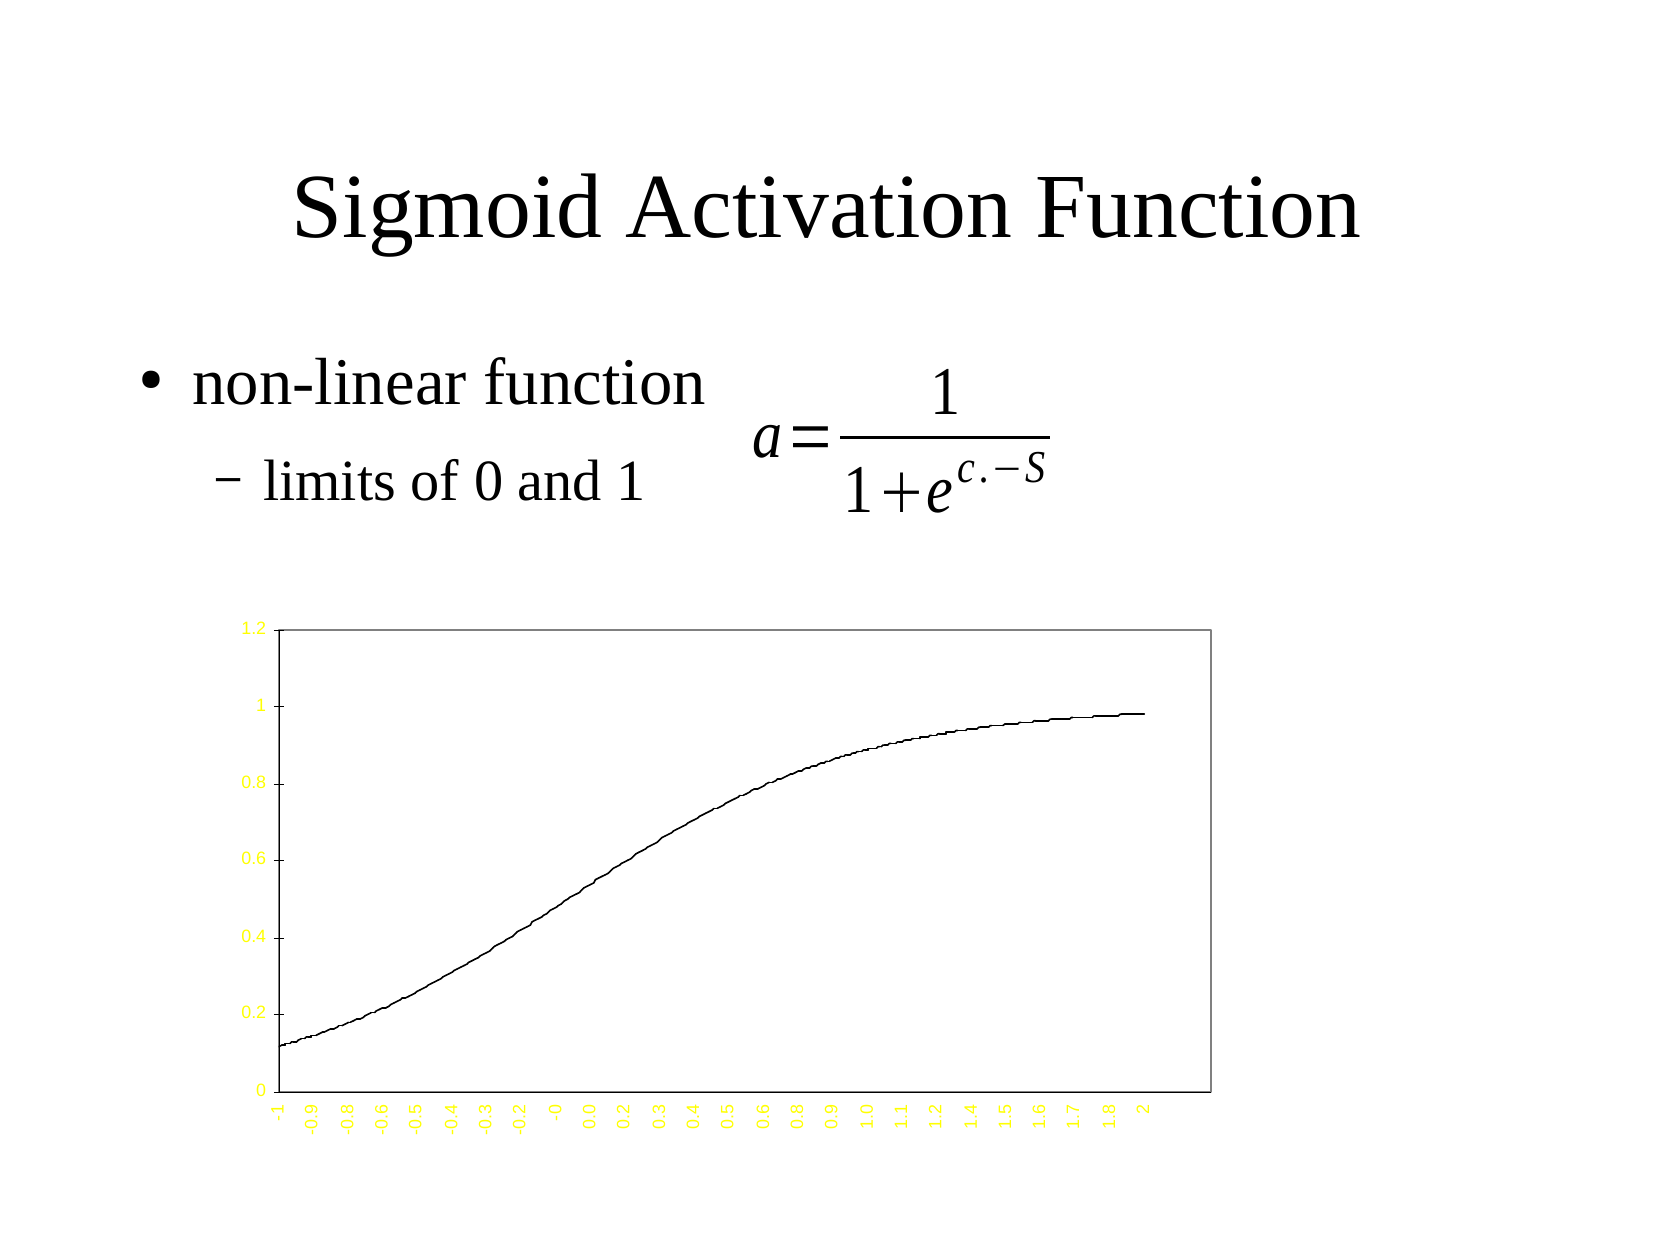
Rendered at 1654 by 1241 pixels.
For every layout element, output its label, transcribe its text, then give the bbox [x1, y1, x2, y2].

list non-linear function limits of 0 and 1 [121, 344, 1534, 1127]
chart [202, 589, 1236, 1164]
chart [737, 354, 1076, 532]
title Sigmoid Activation Function [121, 102, 1534, 311]
